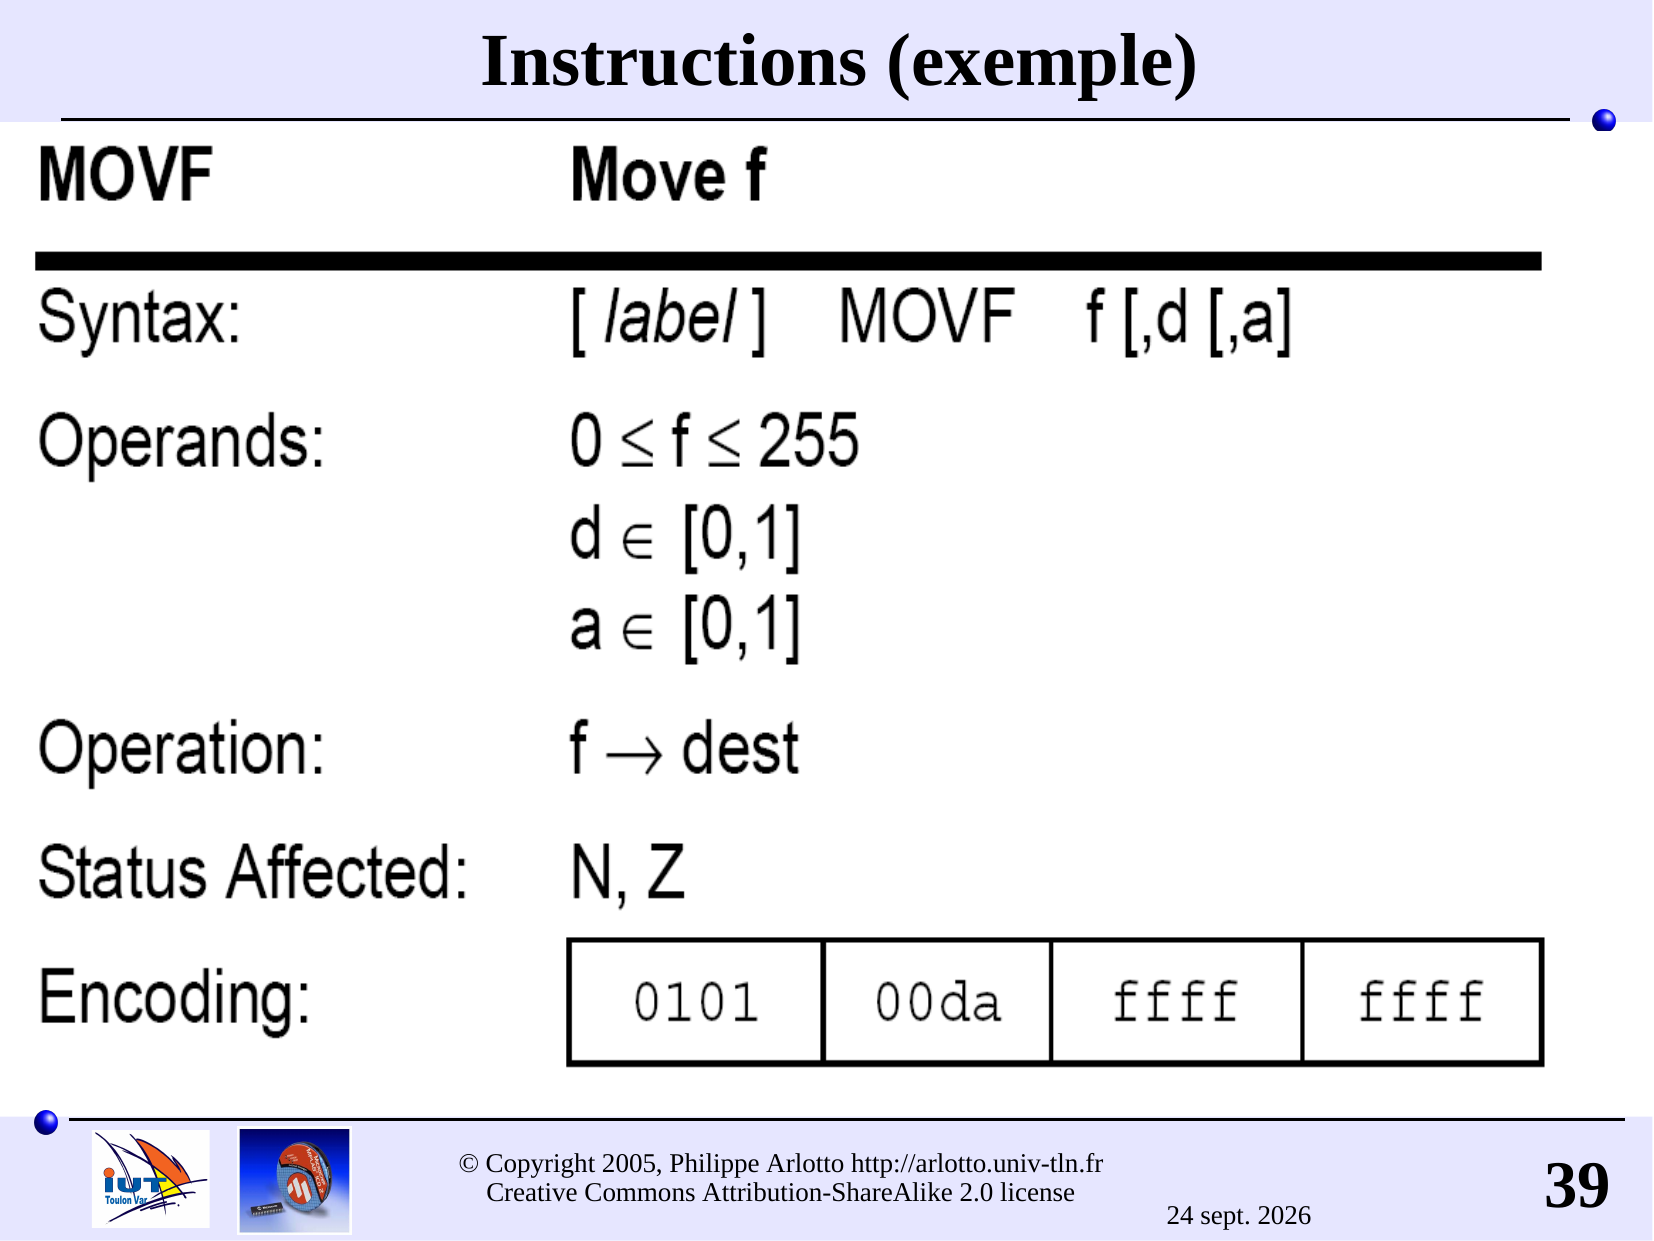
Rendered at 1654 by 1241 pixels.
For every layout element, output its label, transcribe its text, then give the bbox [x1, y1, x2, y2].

picture [7, 131, 1653, 1077]
picture [237, 1126, 352, 1235]
title Instructions (exemple) [95, 14, 1585, 107]
